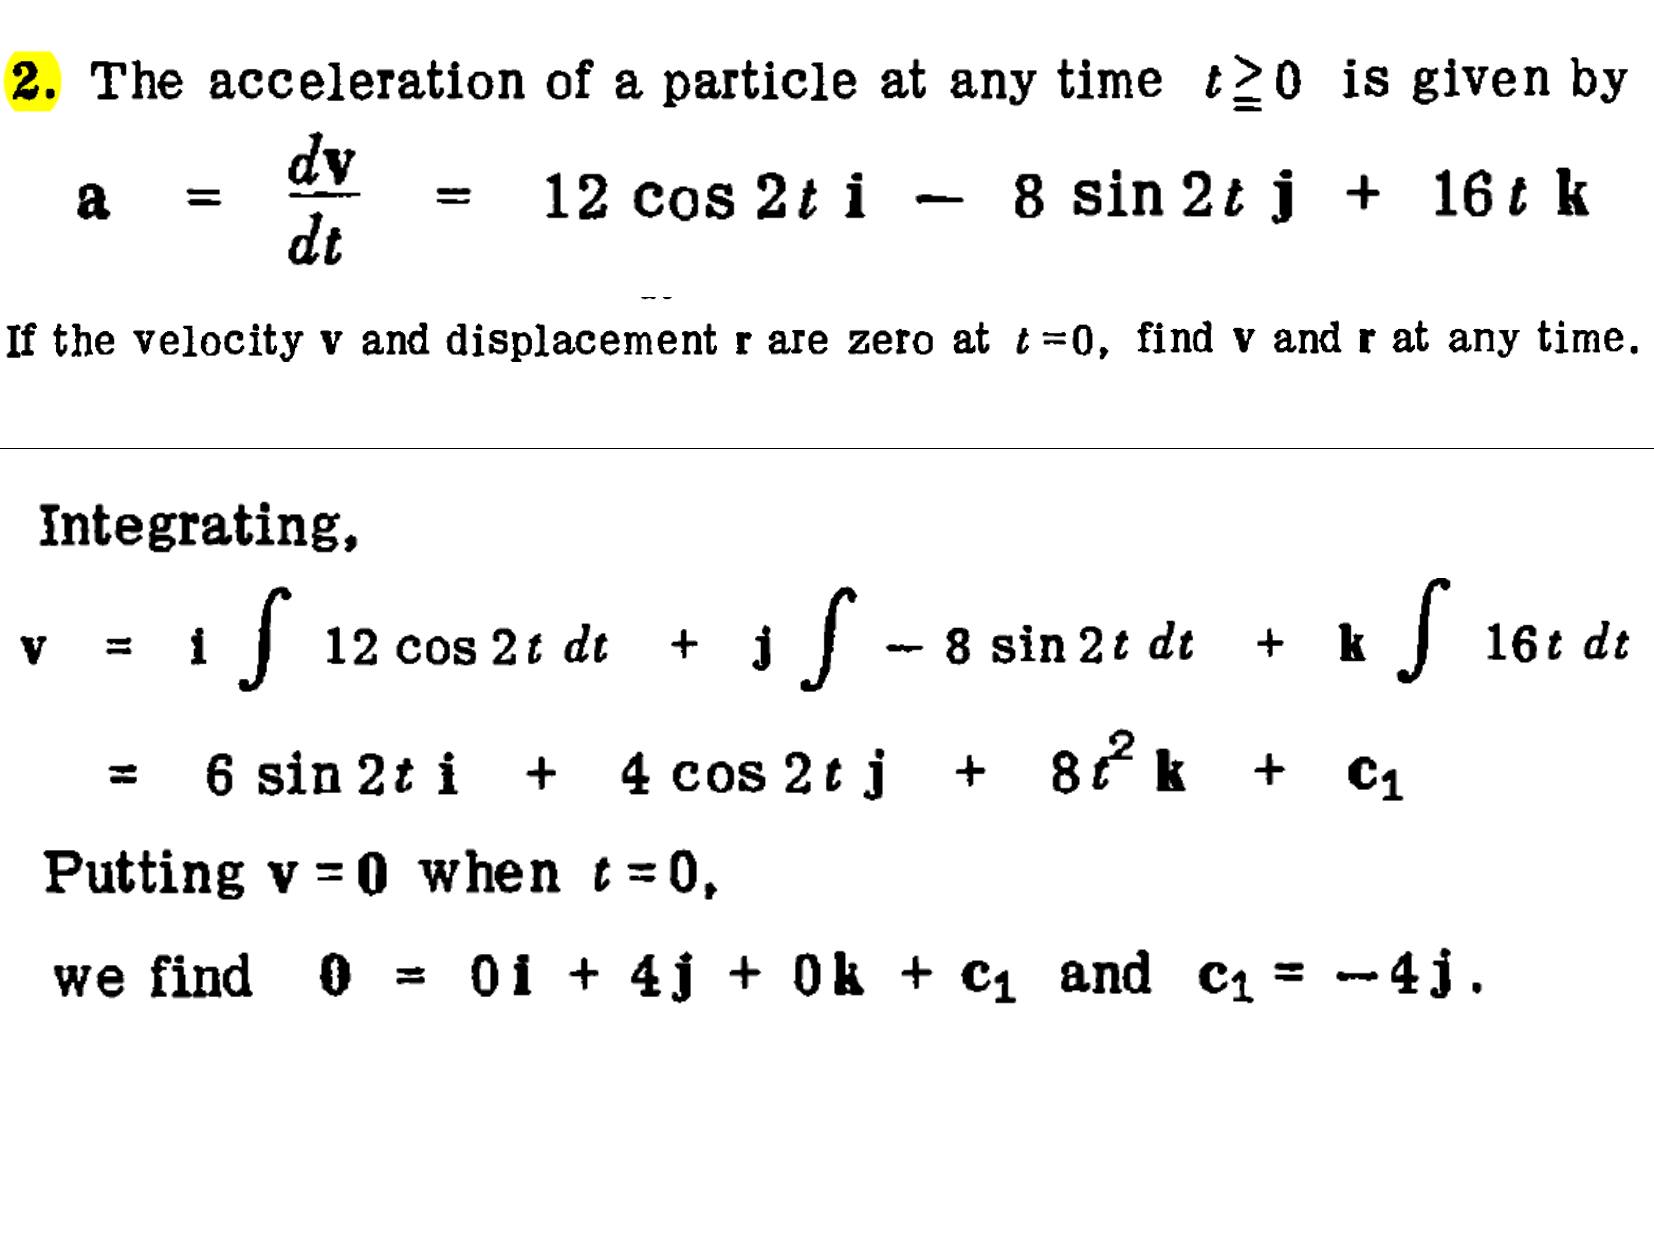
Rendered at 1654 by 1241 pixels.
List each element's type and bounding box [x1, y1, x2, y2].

picture [0, 297, 1654, 378]
picture [11, 822, 1501, 1019]
picture [87, 716, 1430, 815]
picture [0, 35, 1654, 284]
picture [0, 474, 1654, 696]
